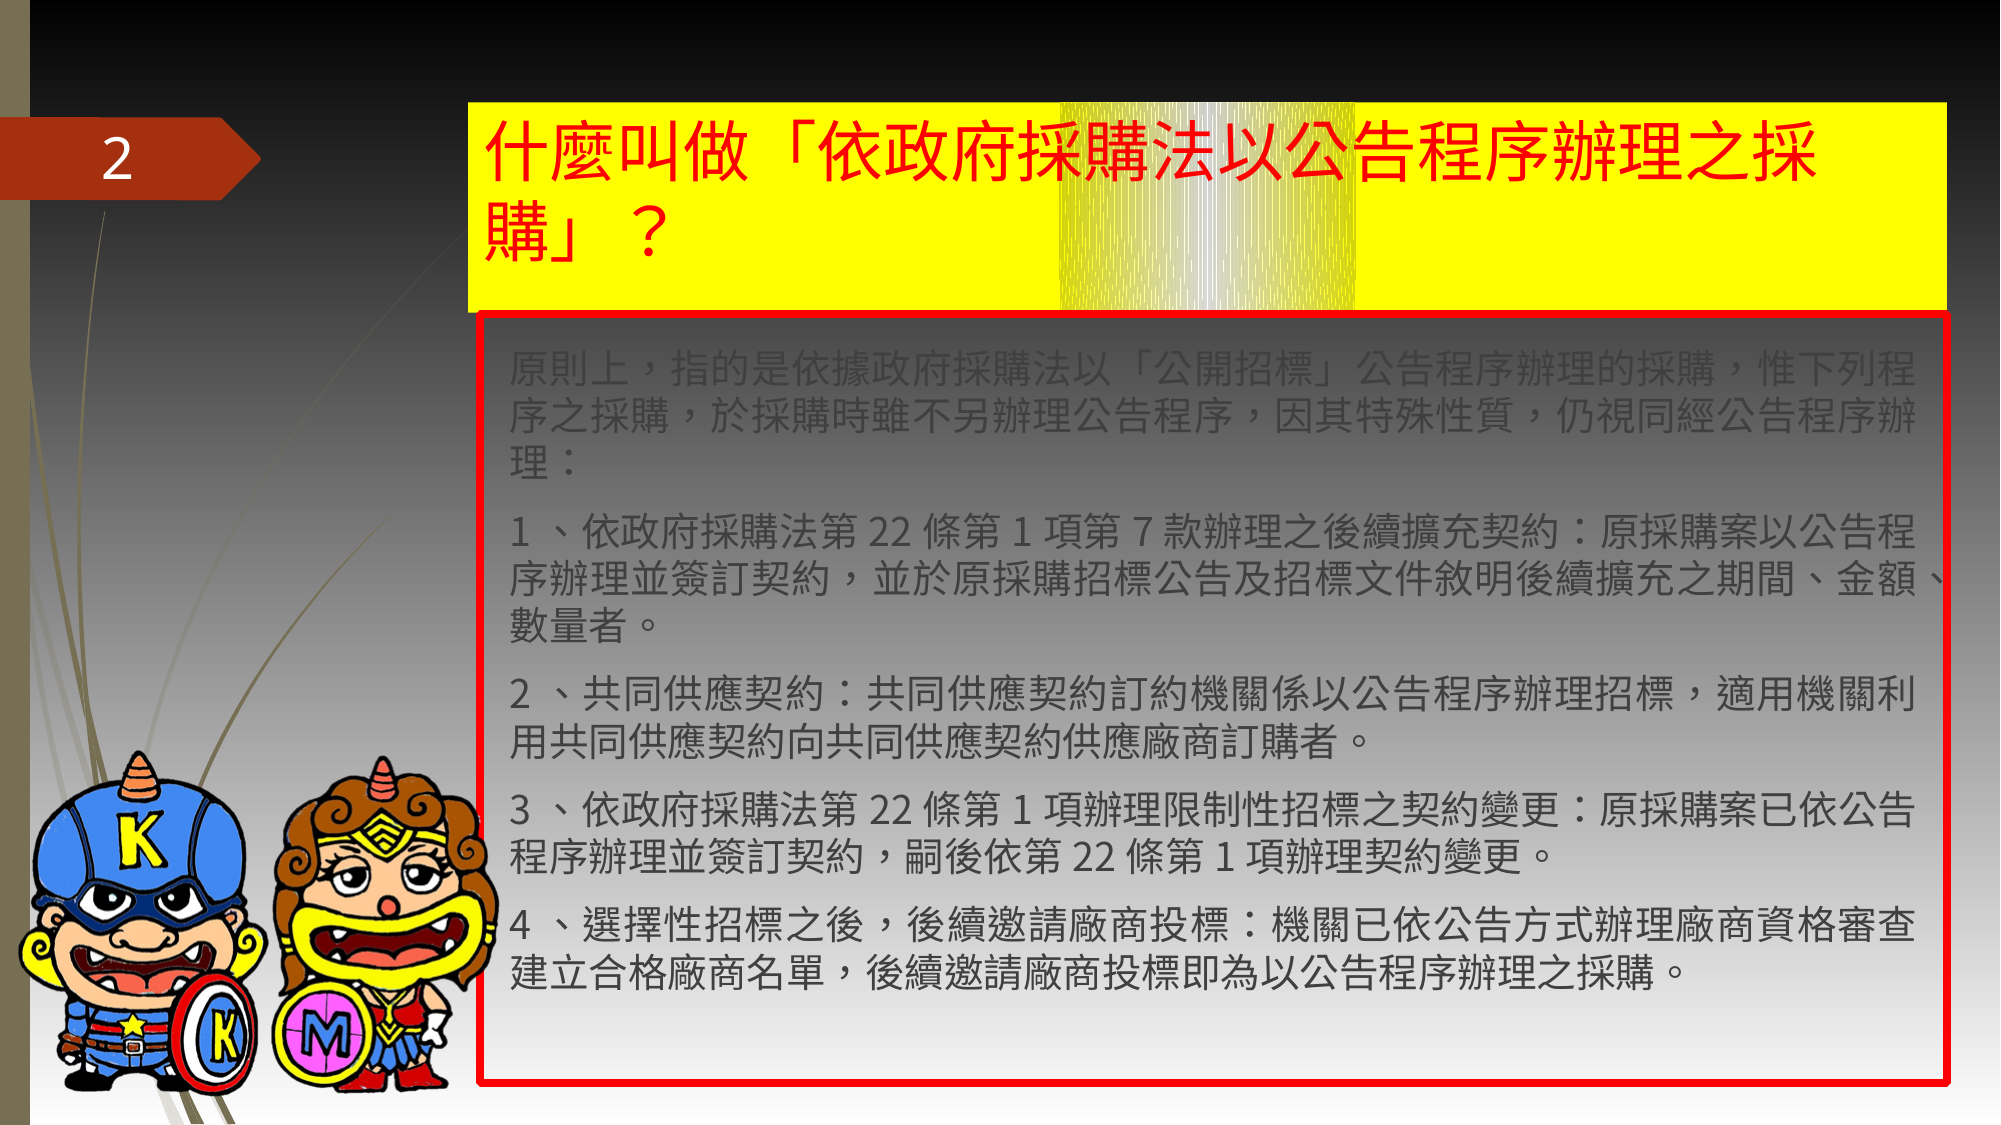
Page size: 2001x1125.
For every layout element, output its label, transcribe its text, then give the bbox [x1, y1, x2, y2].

picture [0, 745, 510, 1101]
list 原則上，指的是依據政府採購法以「公開招標」公告程序辦理的採購，惟下列程序之採購，於採購時雖不另辦理公告程序，因其特殊性質，仍視同經公告程序辦理： 1、依政府採購法第22條第1項第7款辦理之後續擴充契約：原採購案以公告程序辦理並簽訂契約，並於原採購招標公告及招標文件敘明後續擴充之期間、金額、數量者。 2、共同供應契約：共同供應契約訂約機關係以公告程序辦理招標，適用機關利用共同供應契約向共同供應契約供應廠商訂購者。 3、依政府採購法第22條第1項辦理限制性招標之契約變更：原採購案已依公告程序辦理並簽訂契約，嗣後依第22條第1項辦理契約變更。 4、選擇性招標之後，後續邀請廠商投標：機關已依公告方式辦理廠商資格審查建立合格廠商名單，後續邀請廠商投標即為以公告程序辦理之採購。 [480, 313, 1947, 1084]
title 什麼叫做「依政府採購法以公告程序辦理之採購」？ [468, 102, 1947, 313]
text_box 2 [86, 114, 199, 199]
